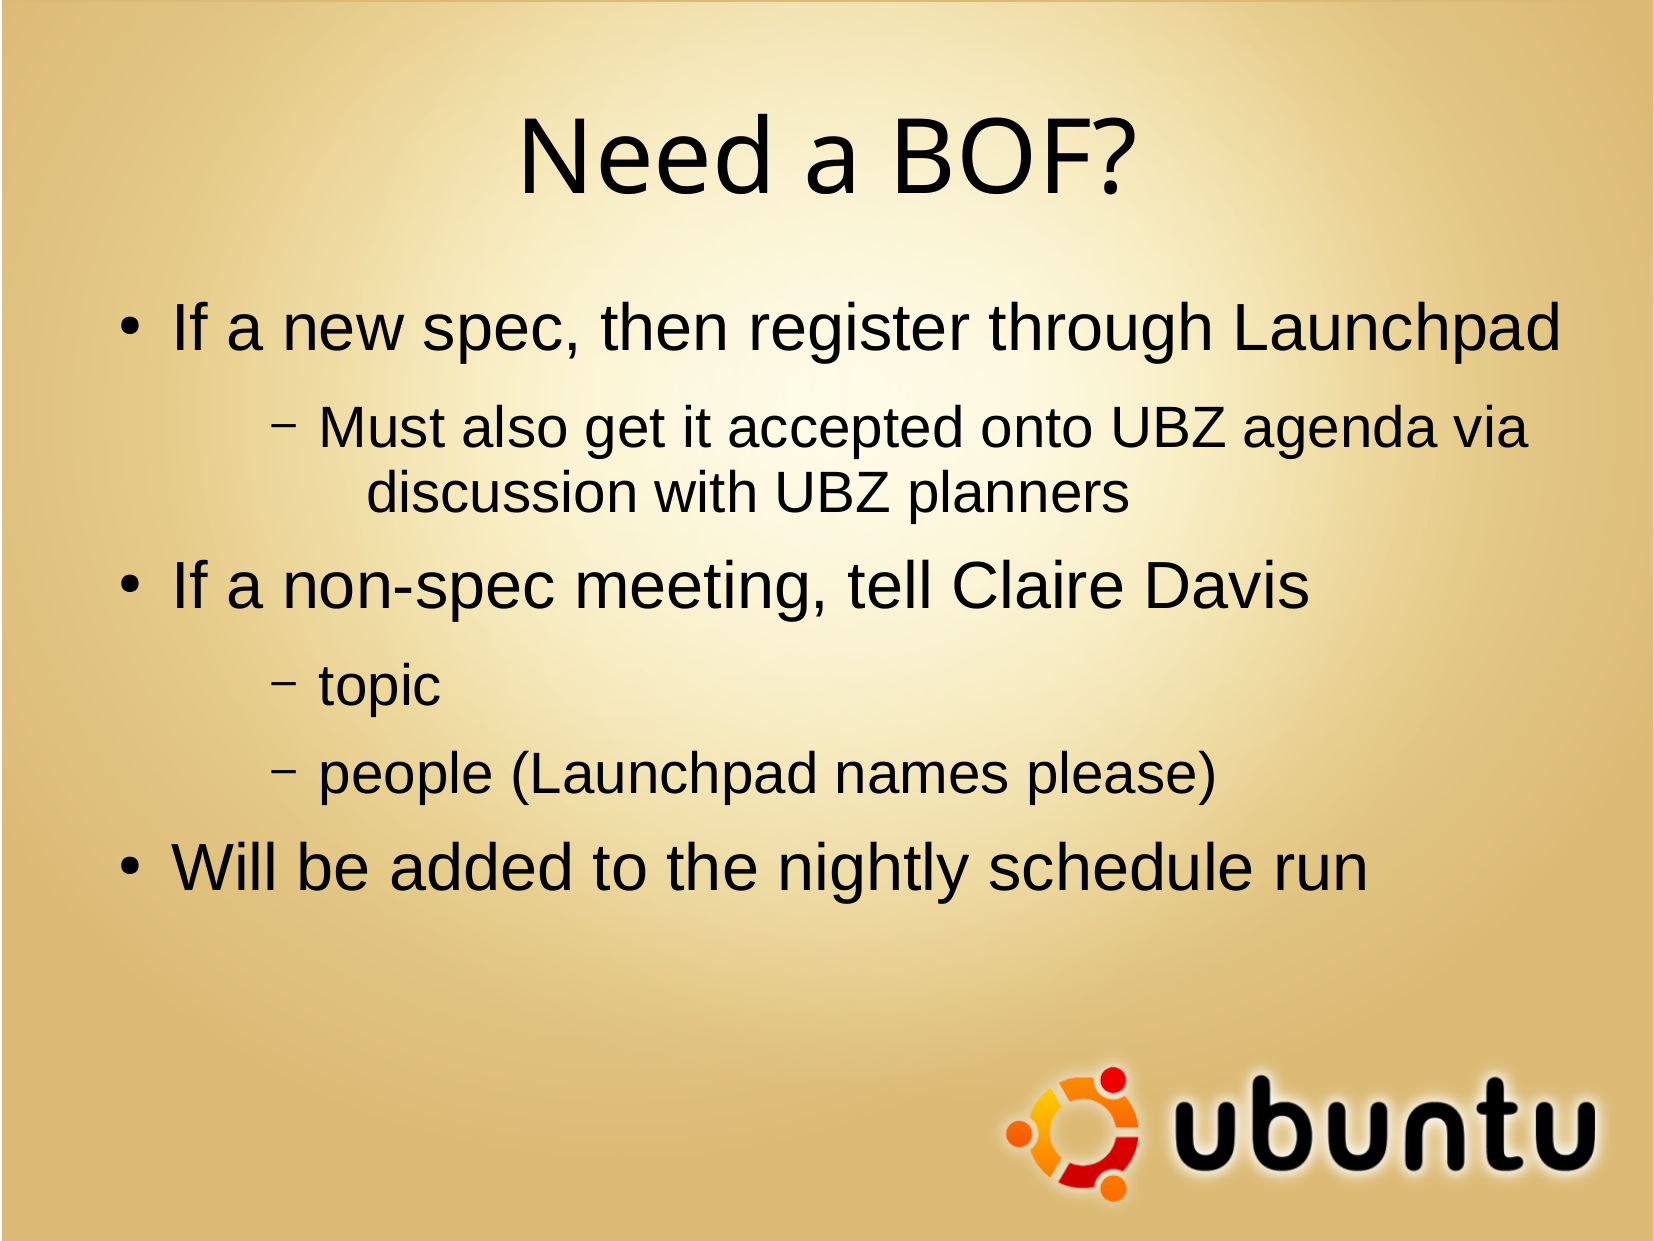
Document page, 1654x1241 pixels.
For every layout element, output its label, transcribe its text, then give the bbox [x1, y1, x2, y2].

picture [2, 0, 1654, 1241]
title Need a BOF? [82, 49, 1571, 257]
list If a new spec, then register through Launchpad Must also get it accepted onto UBZ agenda via discussion with UBZ planners If a non-spec meeting, tell Claire Davis topic people (Launchpad names please) Will be added to the nightly schedule run [82, 290, 1571, 1109]
